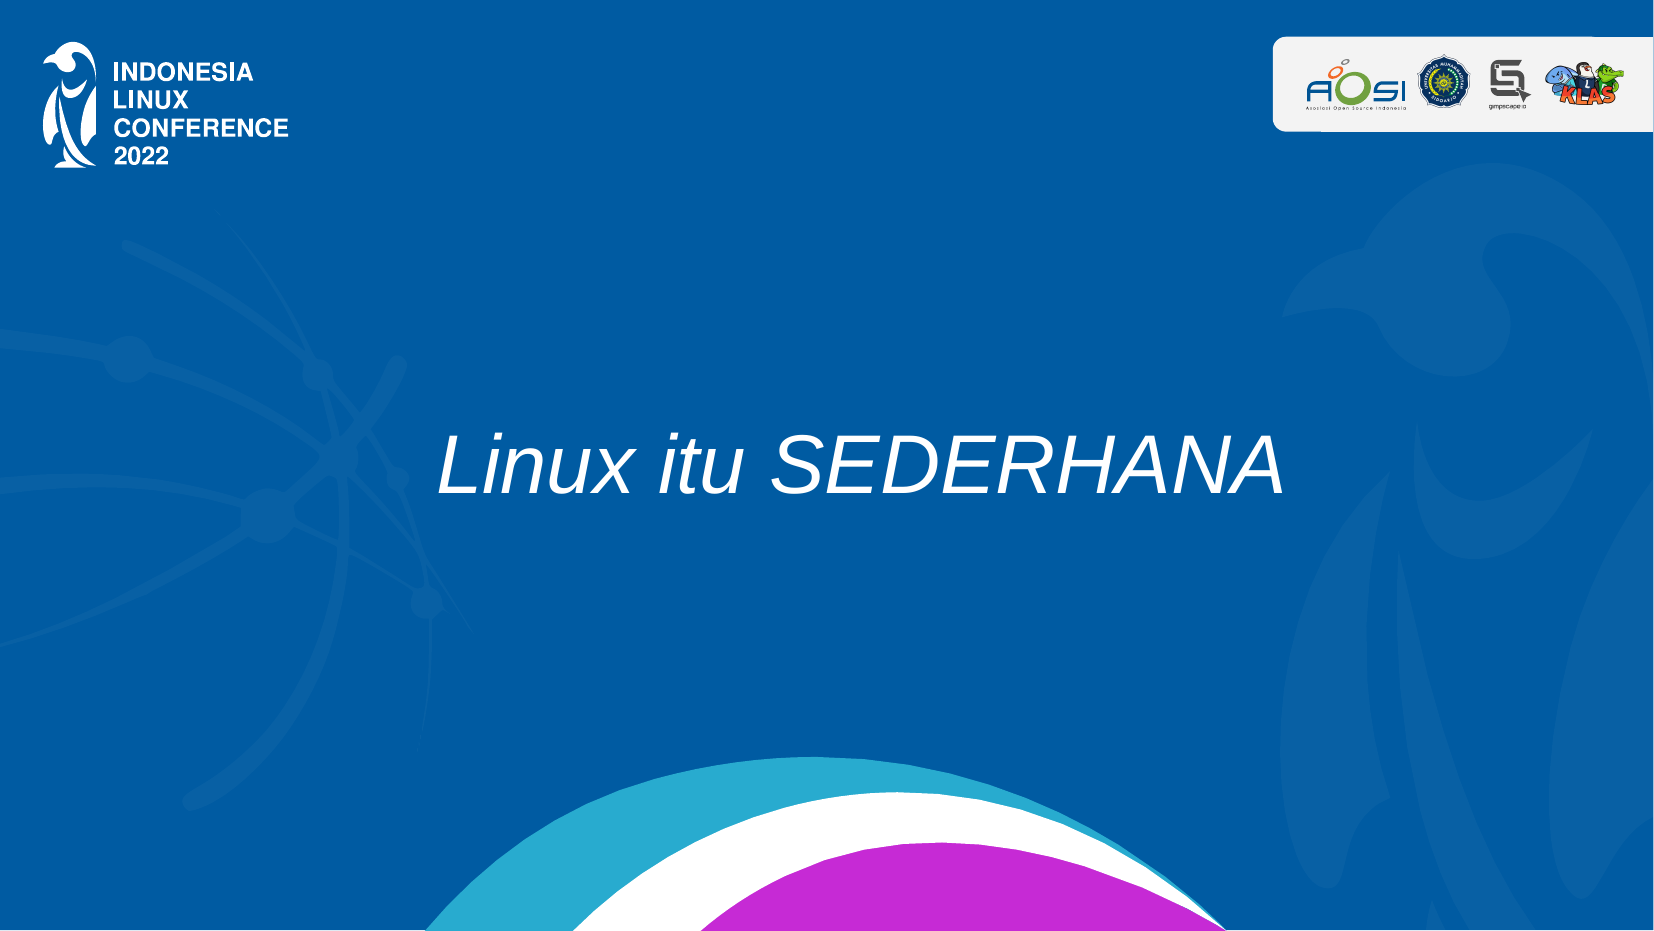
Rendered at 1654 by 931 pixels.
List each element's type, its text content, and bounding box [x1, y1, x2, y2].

text_box Linux itu SEDERHANA [187, 255, 1501, 676]
text_box [424, 756, 1227, 931]
picture [1545, 62, 1624, 105]
picture [1417, 54, 1471, 108]
